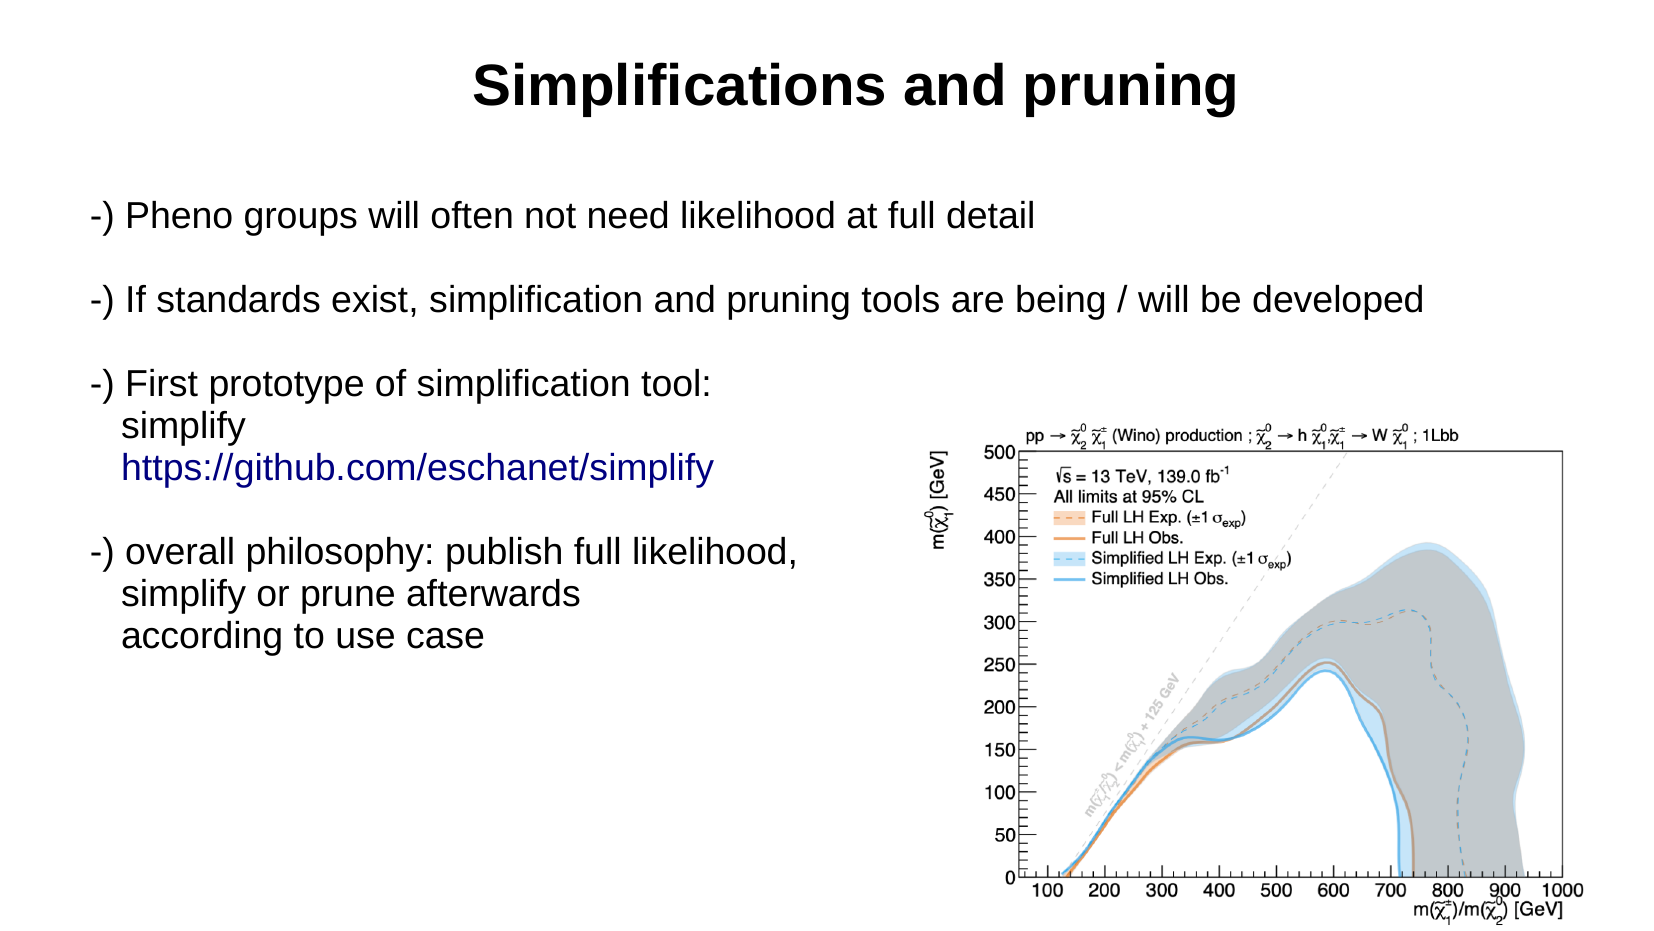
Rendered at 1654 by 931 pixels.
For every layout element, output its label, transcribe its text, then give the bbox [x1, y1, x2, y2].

picture [900, 417, 1603, 931]
text_box Simplifications and pruning [211, 45, 1503, 187]
text_box -) Pheno groups will often not need likelihood at full detail -) If standards exist, simplification and pruning tools are being / will be developed -) First prototype of simplification tool: simplify https://github.com/eschanet/simplify -) overall philosophy: publish full likelihood, simplify or prune afterwards according to use case [75, 187, 1613, 665]
